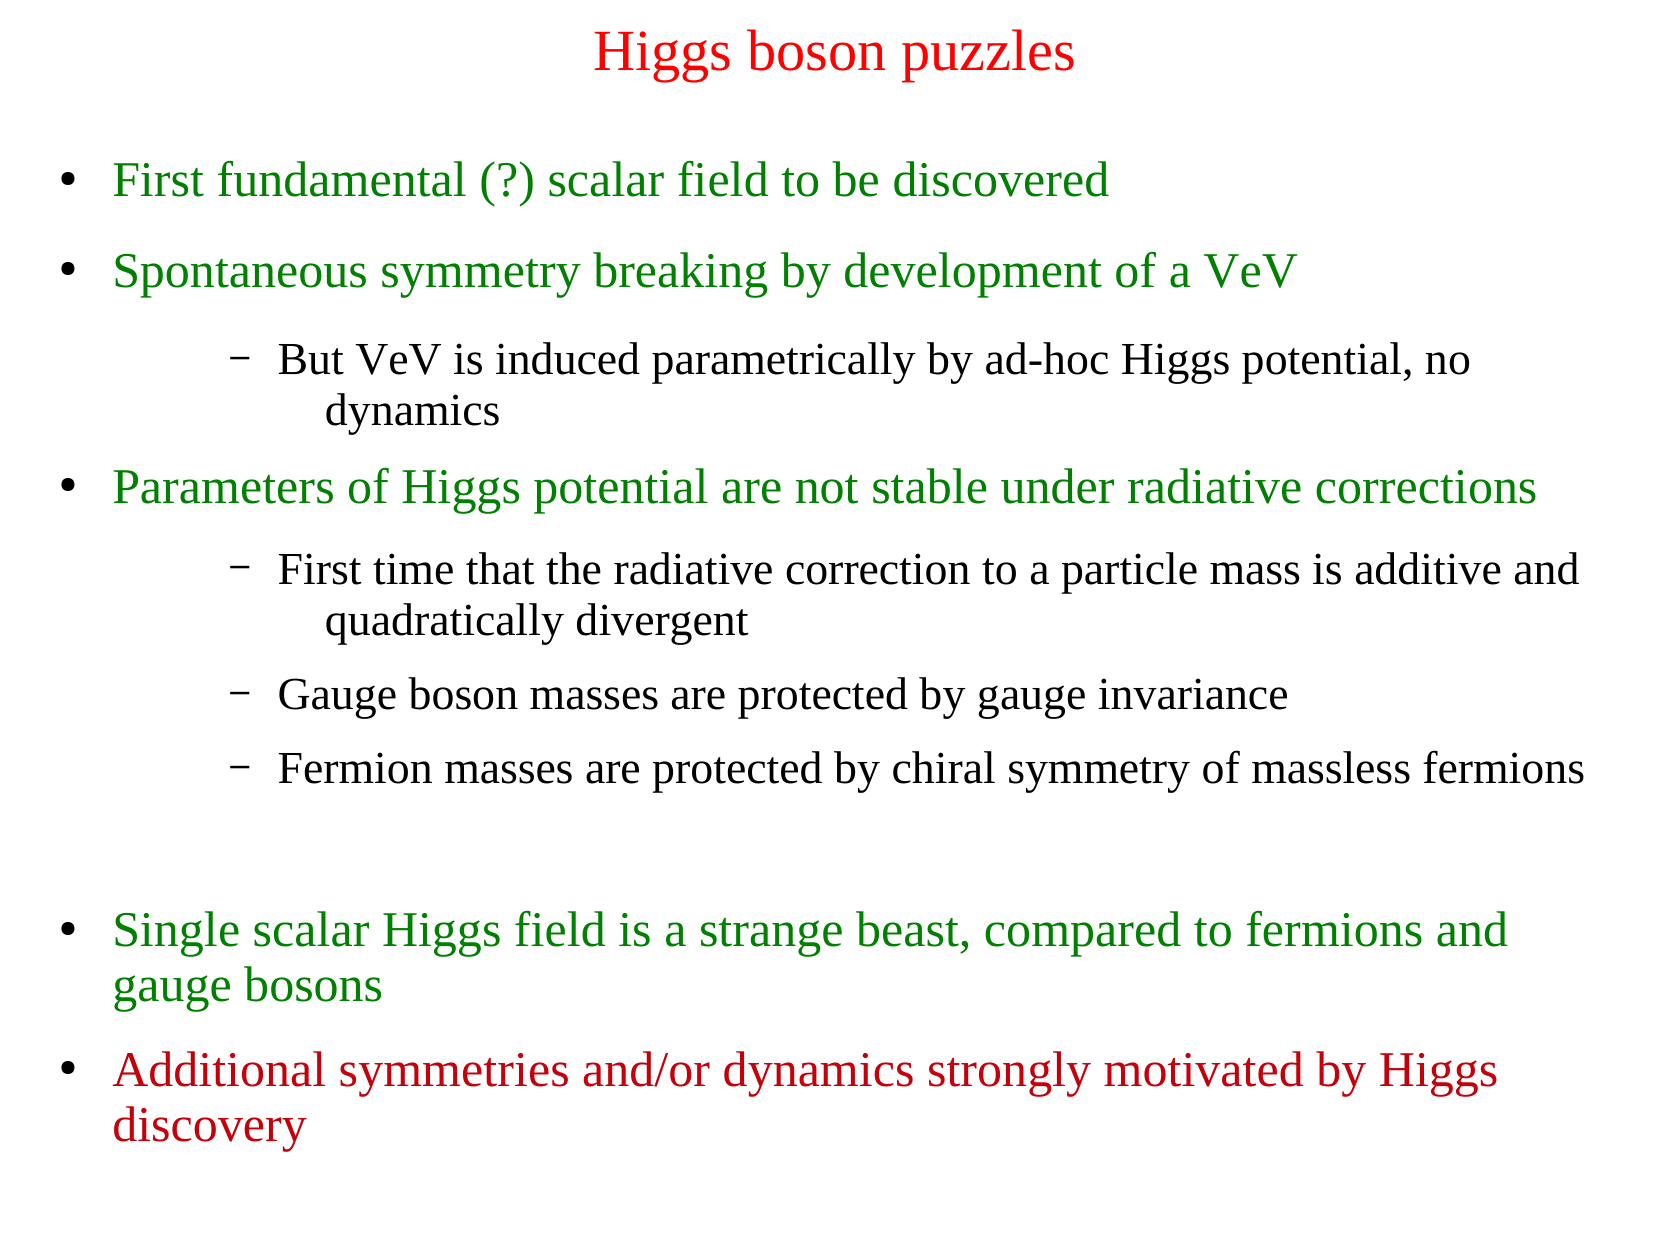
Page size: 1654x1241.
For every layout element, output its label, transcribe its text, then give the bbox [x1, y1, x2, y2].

title Higgs boson puzzles [128, 0, 1541, 144]
list First fundamental (?) scalar field to be discovered Spontaneous symmetry breaking by development of a VeV But VeV is induced parametrically by ad-hoc Higgs potential, no dynamics Parameters of Higgs potential are not stable under radiative corrections First time that the radiative correction to a particle mass is additive and quadratically divergent Gauge boson masses are protected by gauge invariance Fermion masses are protected by chiral symmetry of massless fermions Single scalar Higgs field is a strange beast, compared to fermions and gauge bosons Additional symmetries and/or dynamics strongly motivated by Higgs discovery [41, 152, 1635, 1234]
